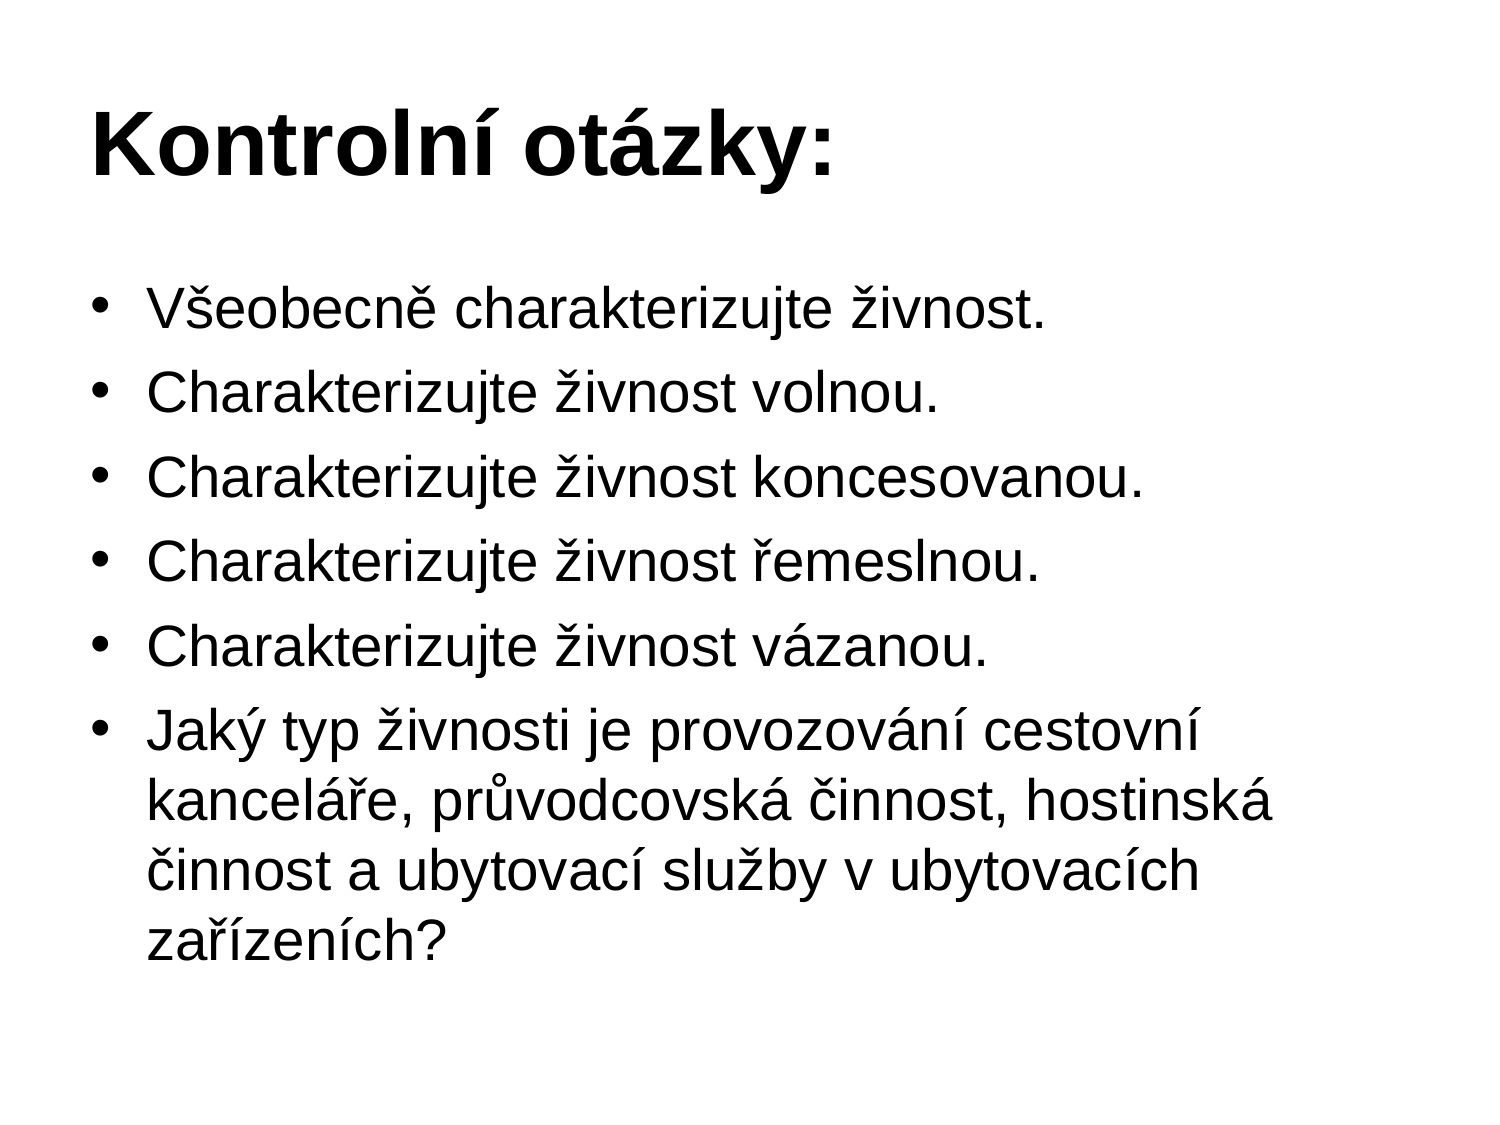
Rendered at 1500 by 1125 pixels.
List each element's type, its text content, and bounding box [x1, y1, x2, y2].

list Všeobecně charakterizujte živnost. Charakterizujte živnost volnou. Charakterizujte živnost koncesovanou. Charakterizujte živnost řemeslnou. Charakterizujte živnost vázanou. Jaký typ živnosti je provozování cestovní kanceláře, průvodcovská činnost, hostinská činnost a ubytovací služby v ubytovacích zařízeních? [75, 262, 1426, 1006]
title Kontrolní otázky: [75, 45, 1426, 233]
